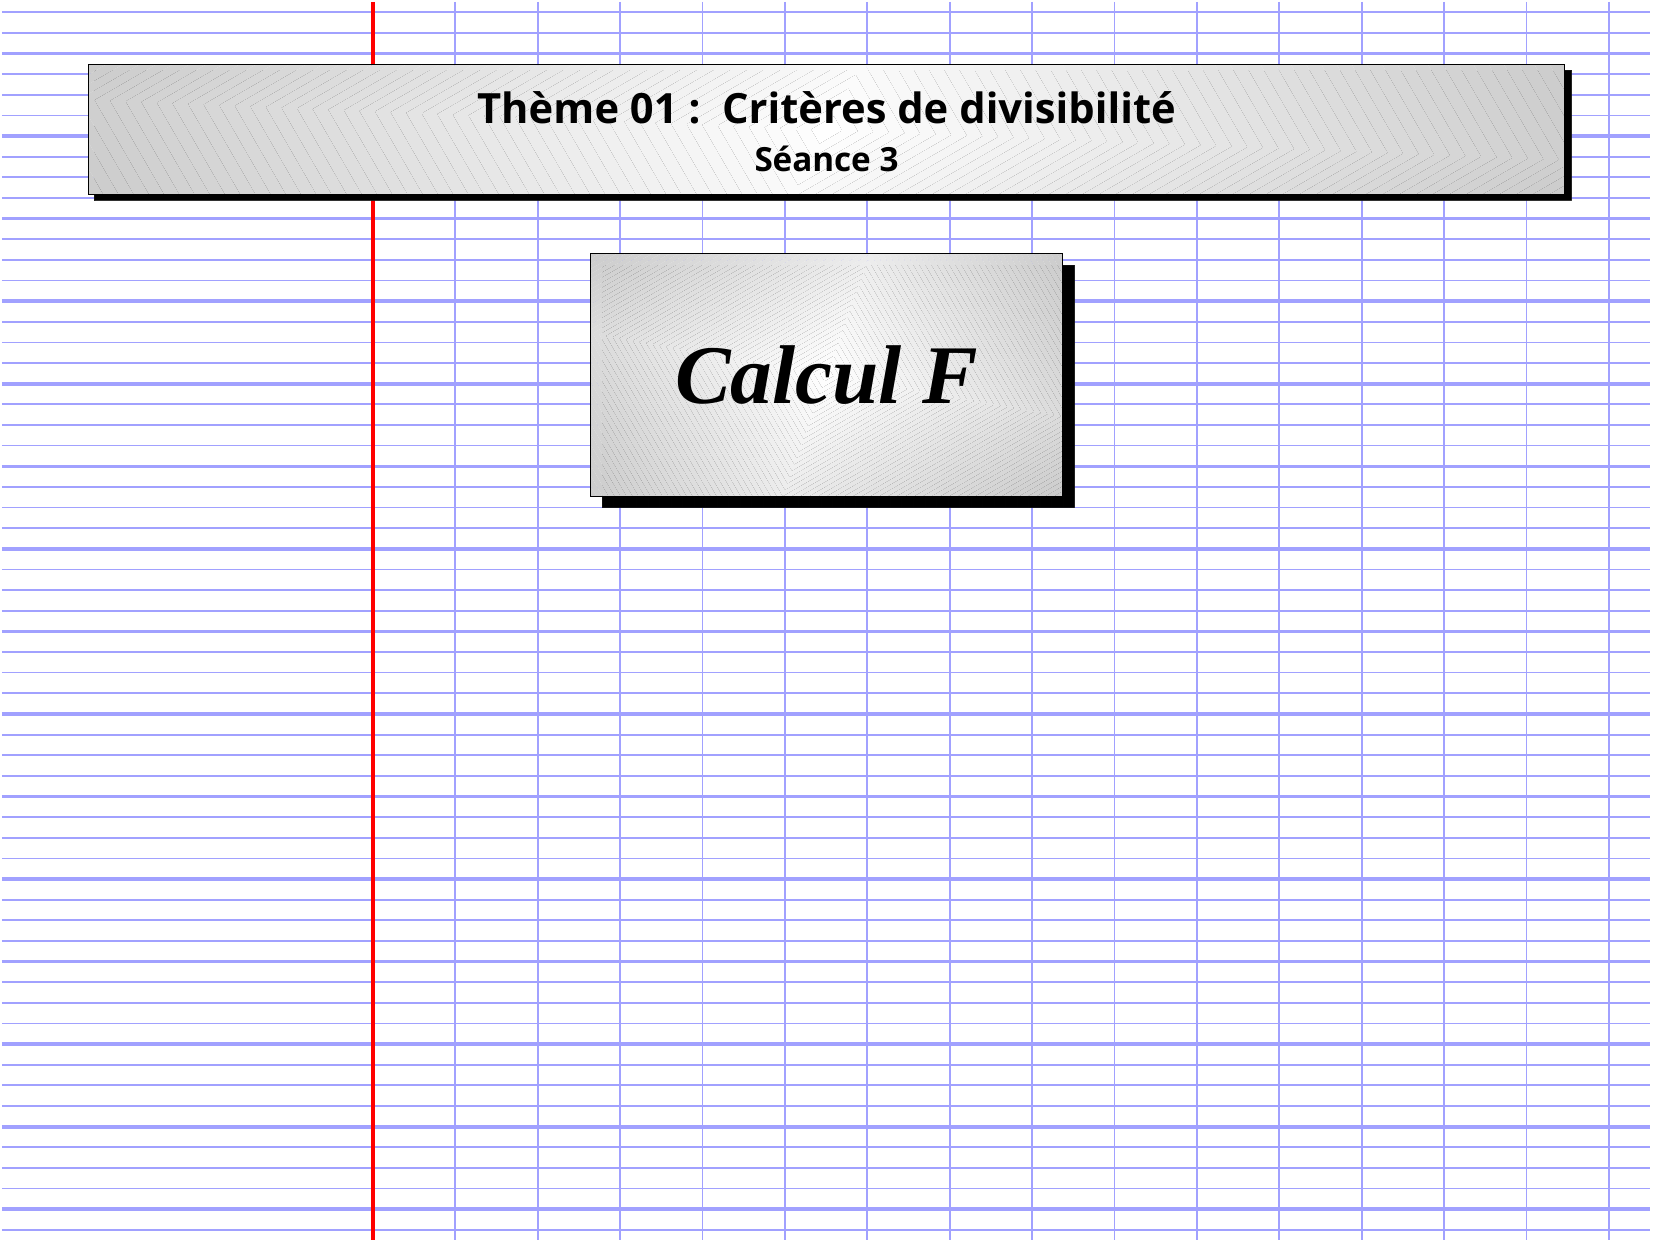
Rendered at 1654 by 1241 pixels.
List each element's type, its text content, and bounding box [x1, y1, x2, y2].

text_box Calcul F [590, 253, 1063, 497]
text_box Thème 01 : Critères de divisibilité Séance 3 [88, 64, 1565, 195]
picture [0, 0, 1654, 1241]
